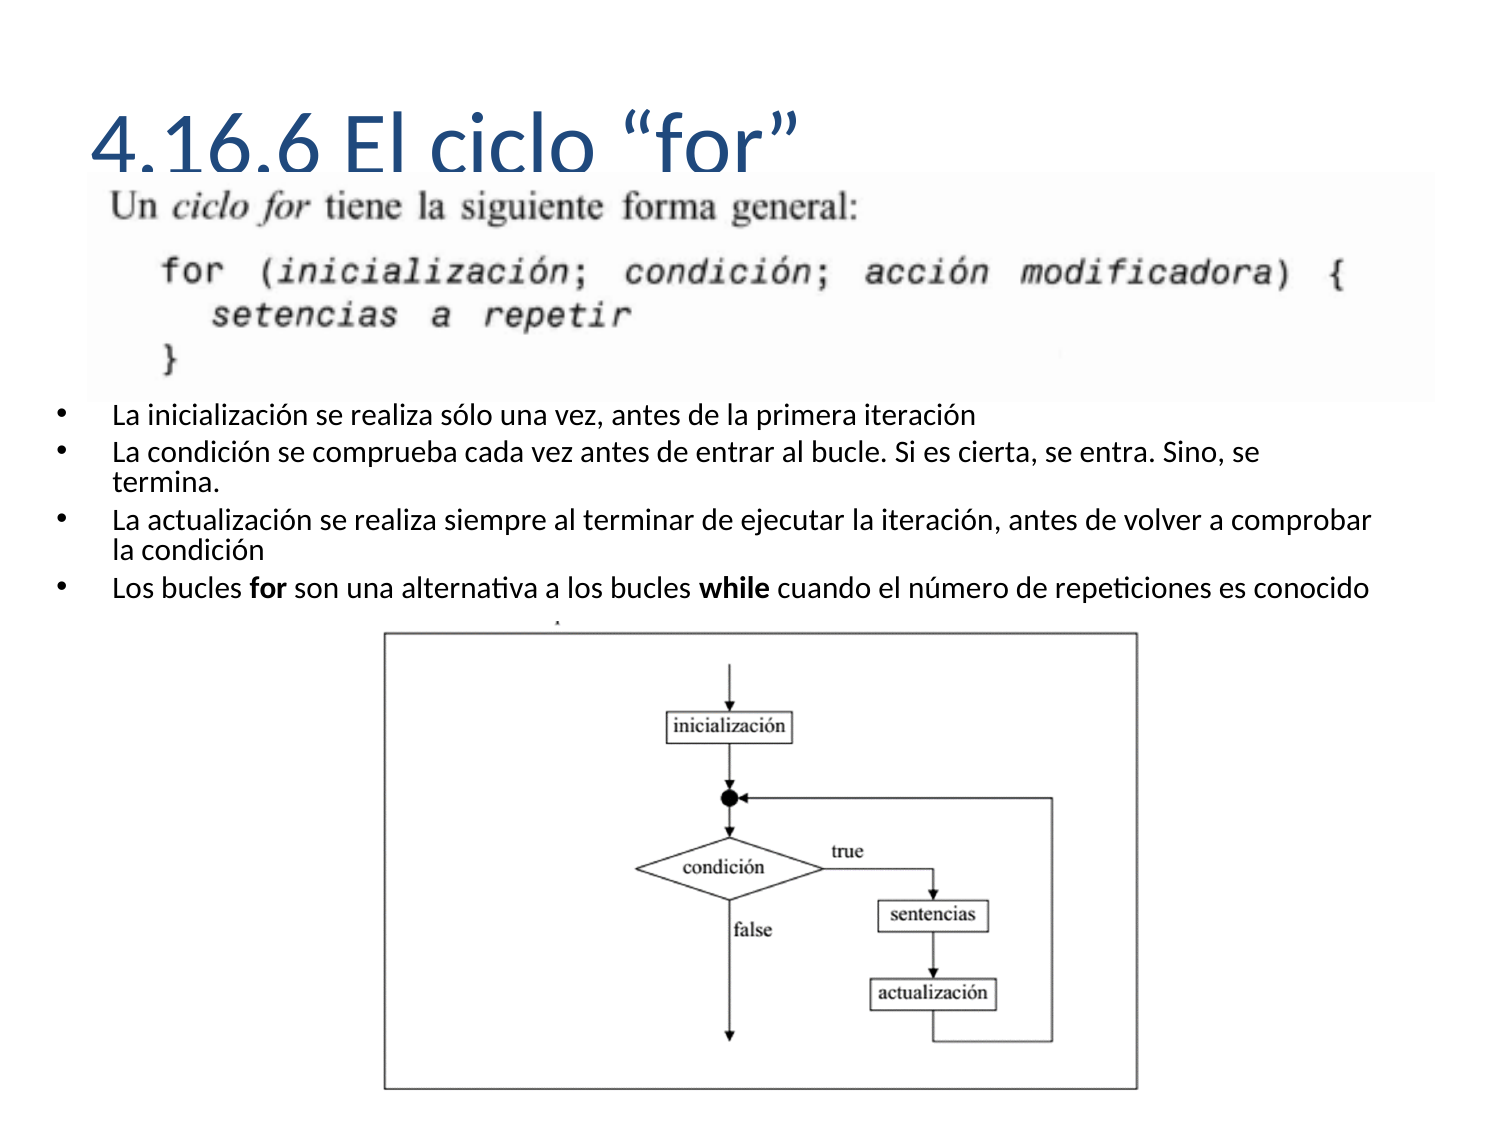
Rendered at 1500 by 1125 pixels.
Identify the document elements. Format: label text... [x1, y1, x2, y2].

picture [377, 621, 1150, 1100]
list La inicialización se realiza sólo una vez, antes de la primera iteración La condición se comprueba cada vez antes de entrar al bucle. Si es cierta, se entra. Sino, se termina. La actualización se realiza siempre al terminar de ejecutar la iteración, antes de volver a comprobar la condición Los bucles for son una alternativa a los bucles while cuando el número de repeticiones es conocido [41, 393, 1392, 666]
picture [87, 172, 1435, 402]
title 4.16.6 El ciclo “for” [75, 45, 1426, 233]
